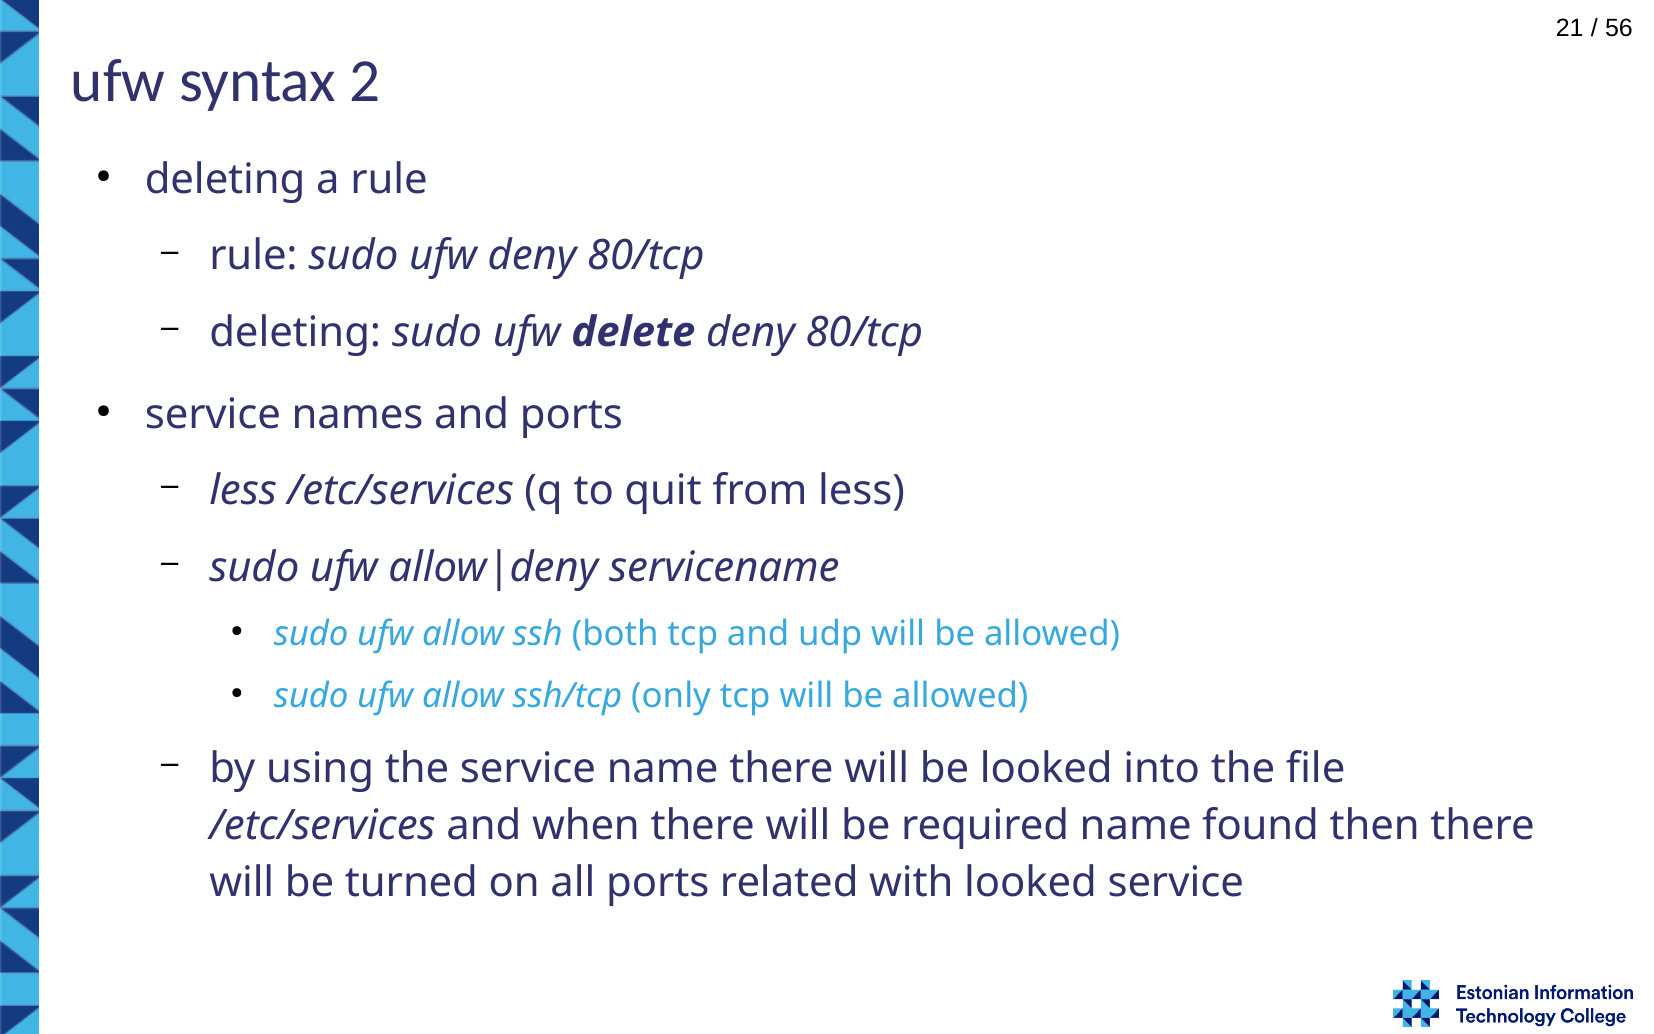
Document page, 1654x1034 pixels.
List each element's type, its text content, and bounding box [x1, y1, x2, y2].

picture [1393, 980, 1633, 1027]
title ufw syntax 2 [70, 41, 1630, 130]
list deleting a rule rule: sudo ufw deny 80/tcp deleting: sudo ufw delete deny 80/tcp service names and ports less /etc/services (q to quit from less) sudo ufw allow|deny servicename sudo ufw allow ssh (both tcp and udp will be allowed) sudo ufw allow ssh/tcp (only tcp will be allowed) by using the service name there will be looked into the file /etc/services and when there will be required name found then there will be turned on all ports related with looked service [80, 148, 1536, 916]
